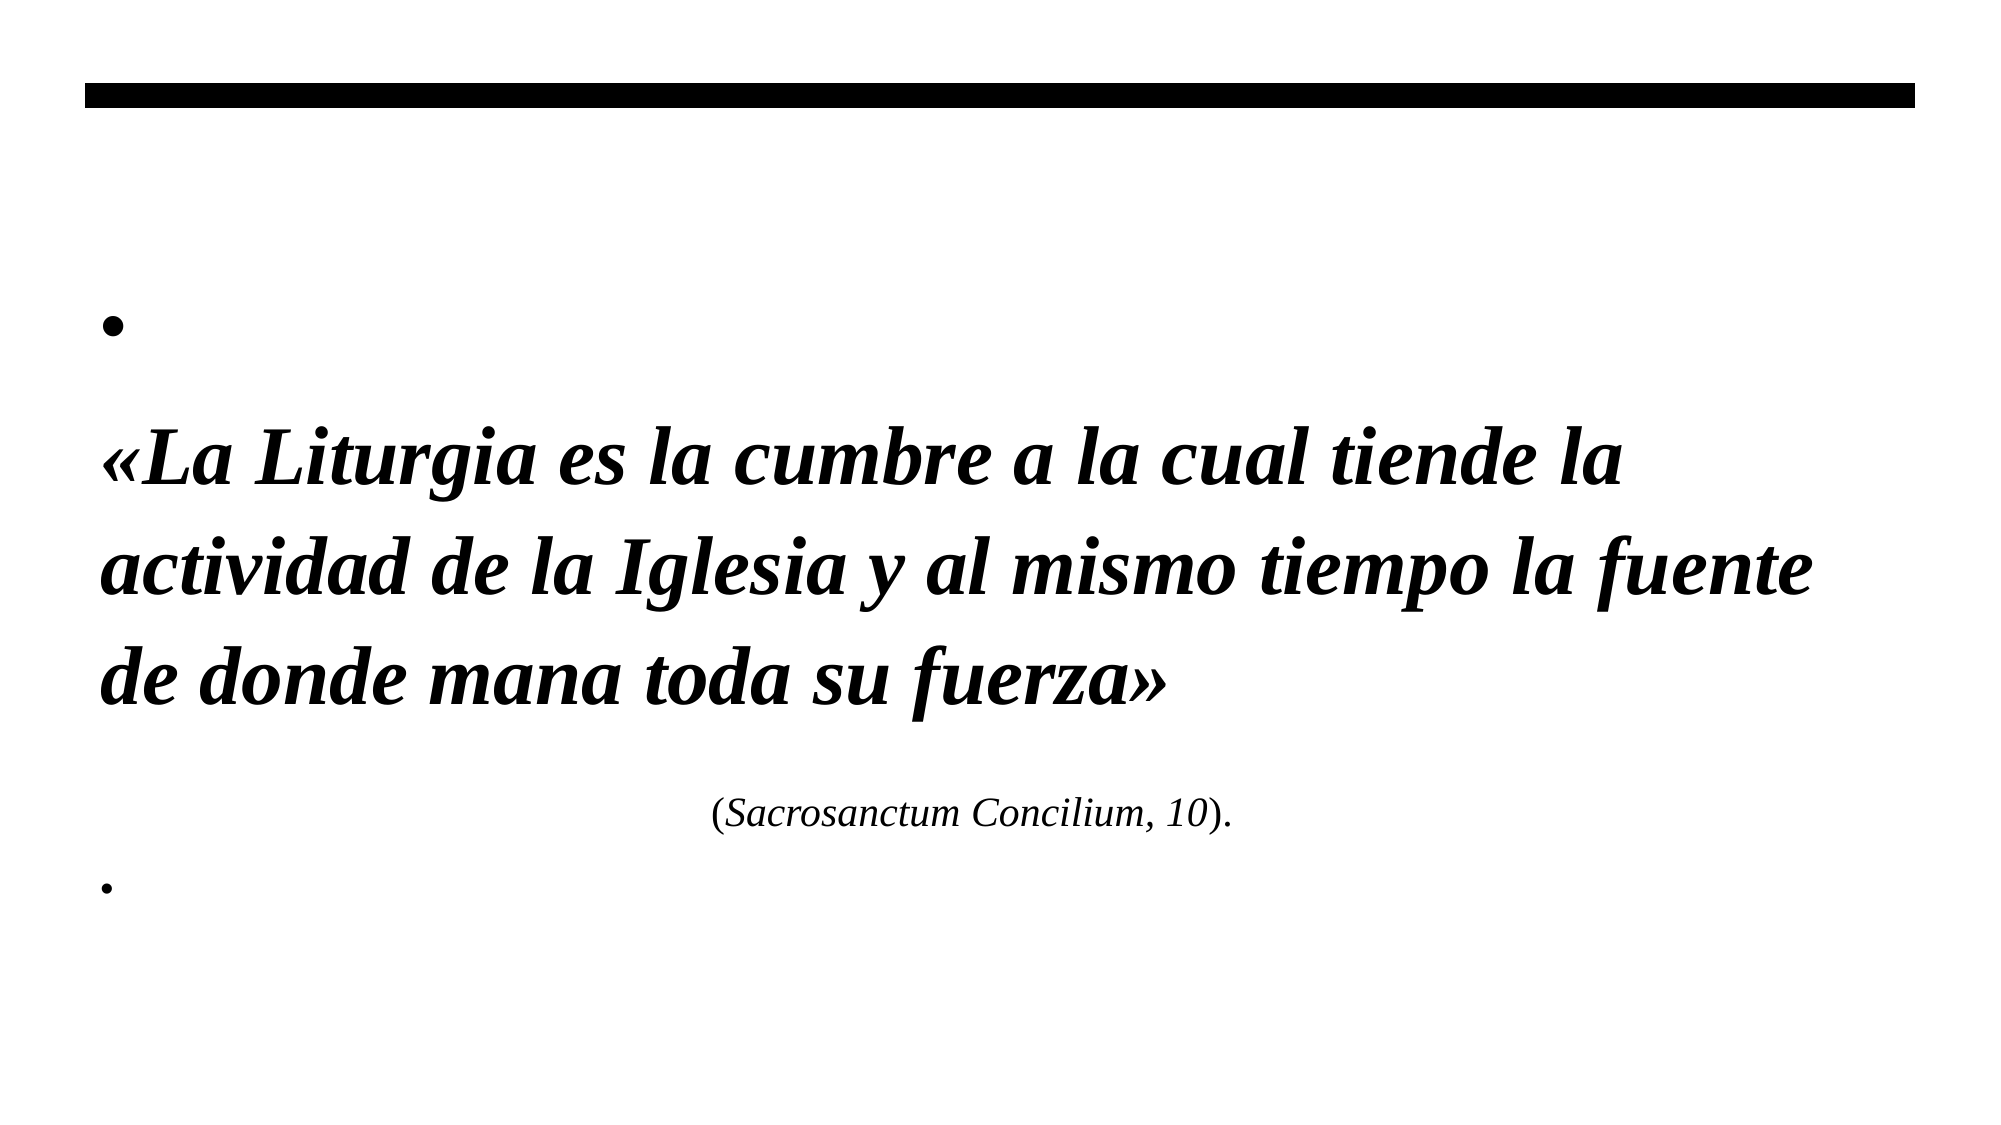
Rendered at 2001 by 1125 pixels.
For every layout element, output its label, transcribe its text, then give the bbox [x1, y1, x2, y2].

list «La Liturgia es la cumbre a la cual tiende la actividad de la Iglesia y al mismo tiempo la fuente de donde mana toda su fuerza» (Sacrosanctum Concilium, 10). [85, 273, 1916, 1037]
